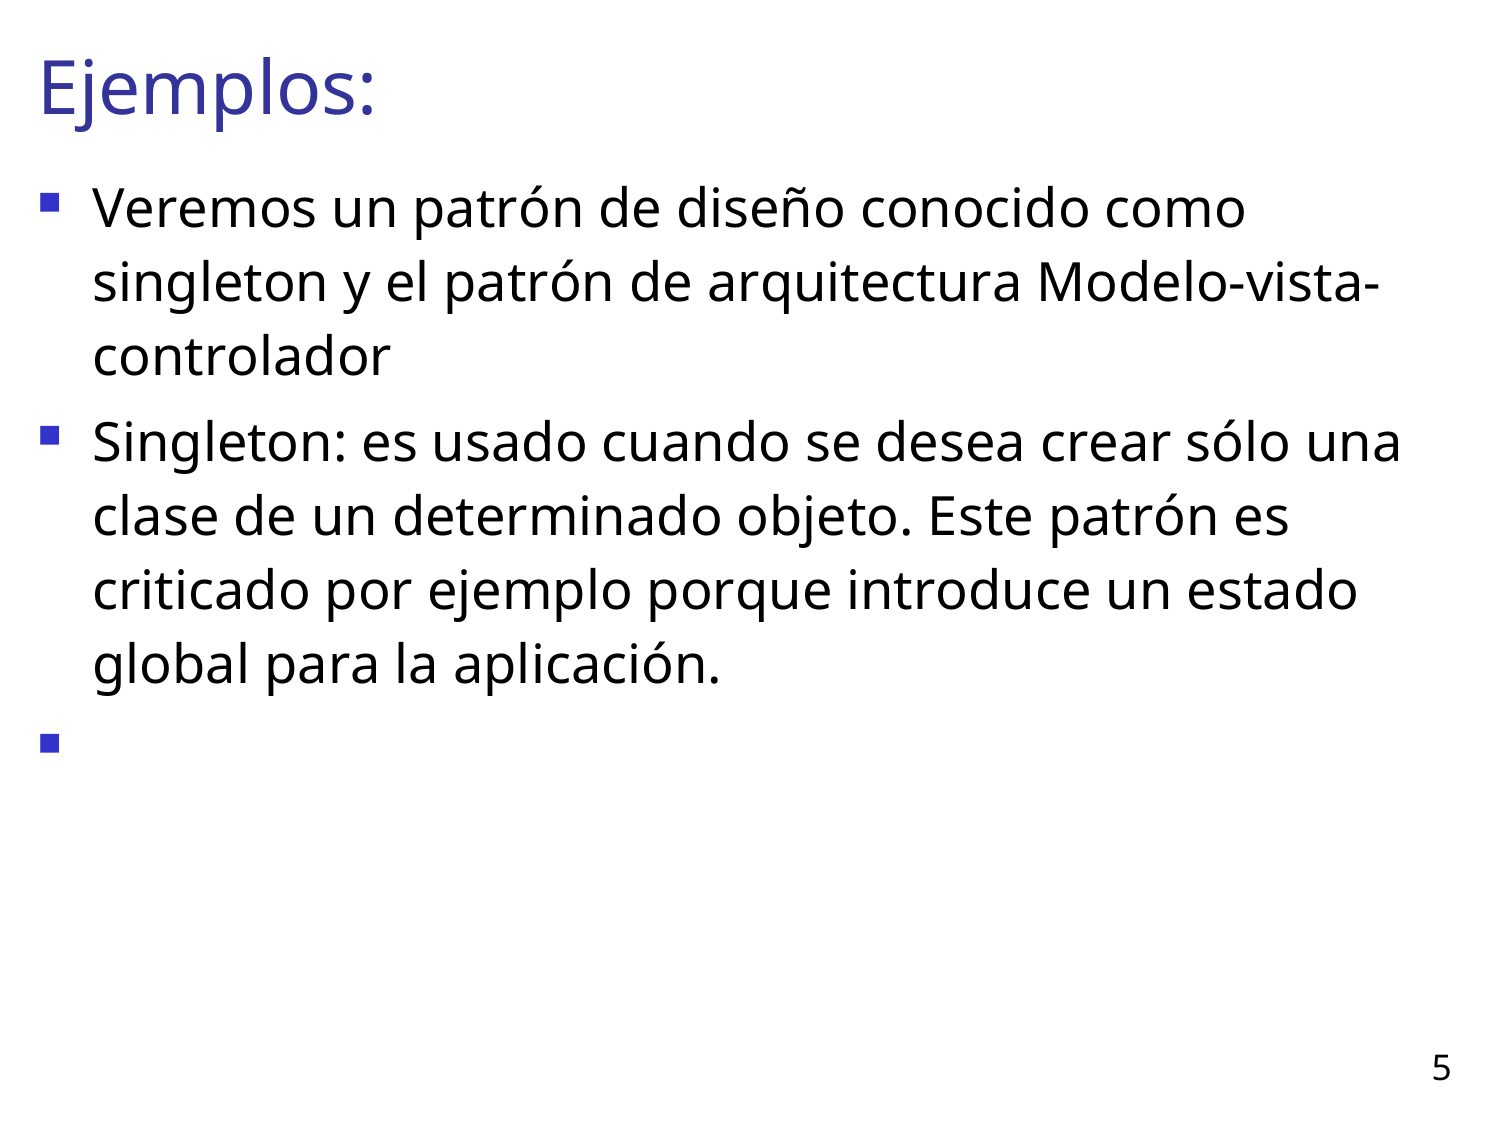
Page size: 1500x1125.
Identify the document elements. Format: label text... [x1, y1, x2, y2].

list Veremos un patrón de diseño conocido como singleton y el patrón de arquitectura Modelo-vista-controlador Singleton: es usado cuando se desea crear sólo una clase de un determinado objeto. Este patrón es criticado por ejemplo porque introduce un estado global para la aplicación. [37, 169, 1462, 998]
title Ejemplos: [37, 27, 1466, 143]
